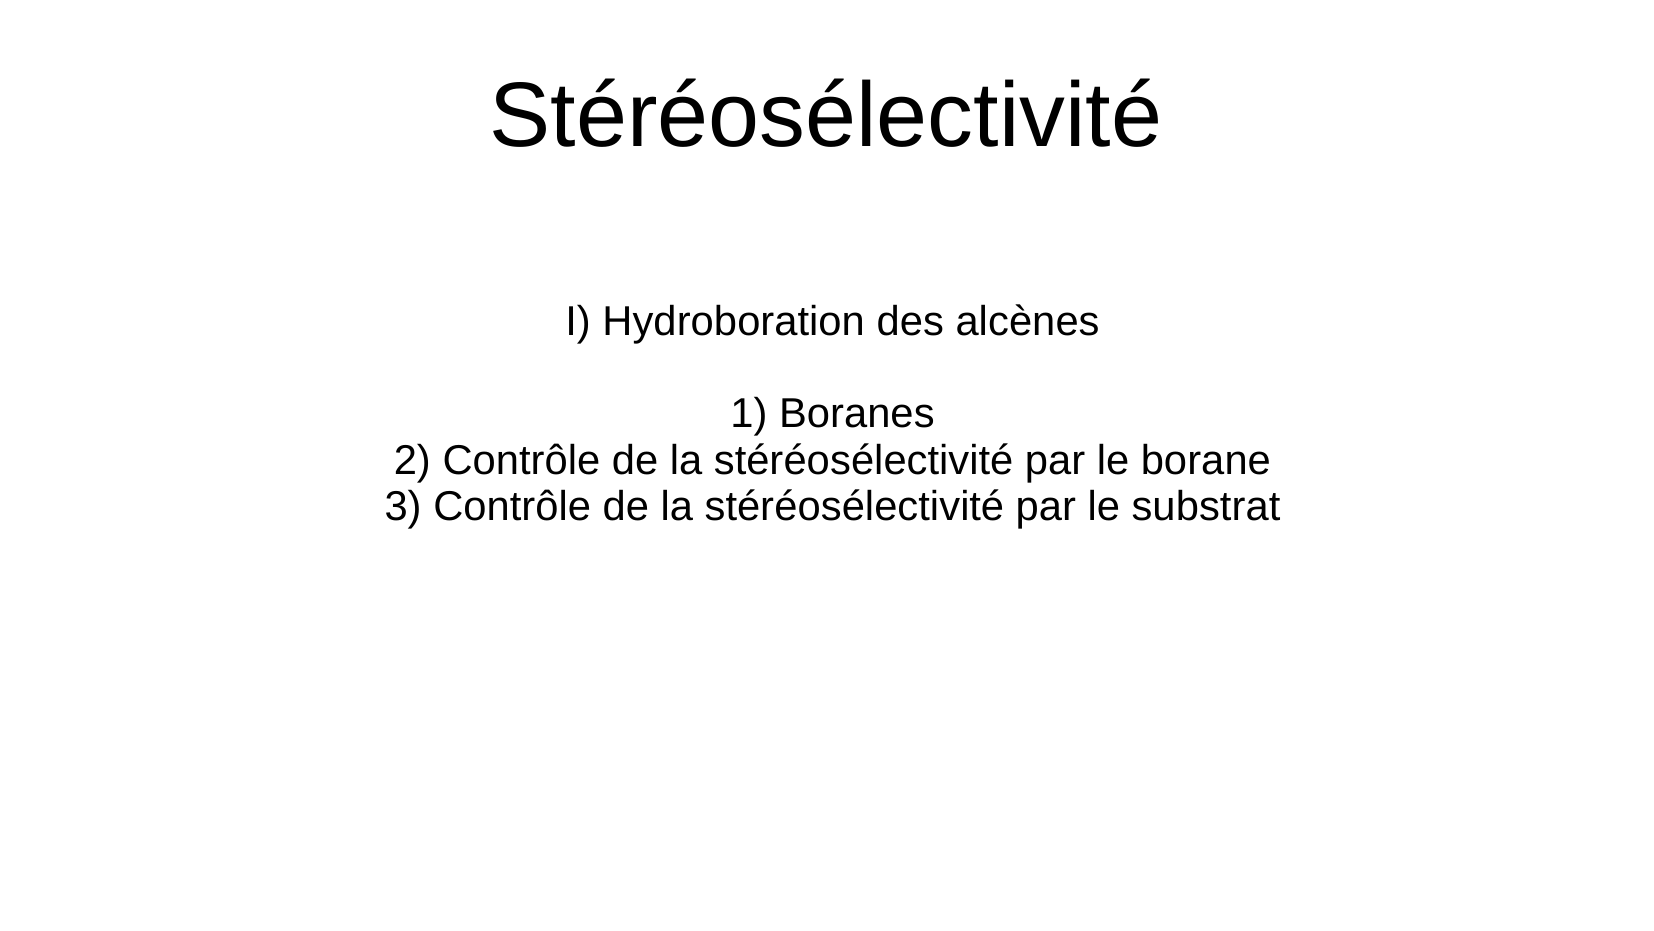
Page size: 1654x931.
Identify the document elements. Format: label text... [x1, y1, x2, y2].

text_box I) Hydroboration des alcènes 1) Boranes 2) Contrôle de la stéréosélectivité par le borane 3) Contrôle de la stéréosélectivité par le substrat [82, 290, 1583, 931]
title Stéréosélectivité [82, 37, 1571, 193]
